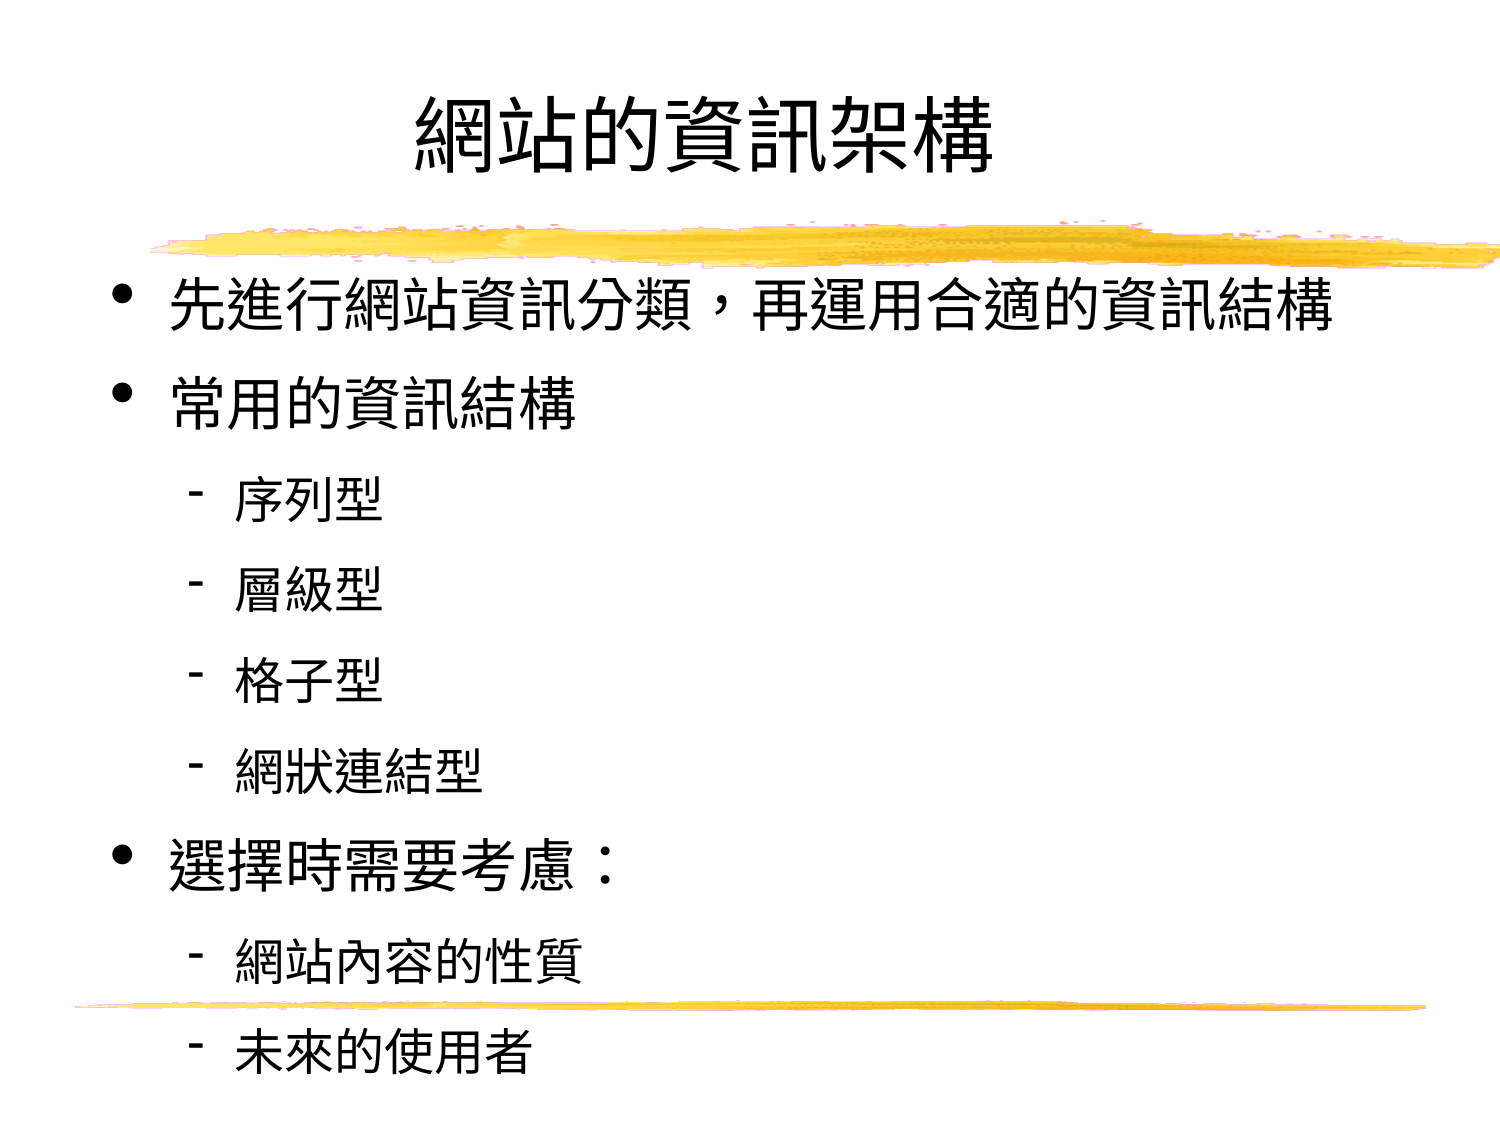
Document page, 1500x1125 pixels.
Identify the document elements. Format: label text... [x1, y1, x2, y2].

list 先進行網站資訊分類，再運用合適的資訊結構 常用的資訊結構 序列型 層級型 格子型 網狀連結型 選擇時需要考慮： 網站內容的性質 未來的使用者 [112, 258, 1388, 972]
picture [75, 999, 1426, 1013]
title 網站的資訊架構 [66, 30, 1342, 231]
picture [150, 215, 1500, 279]
